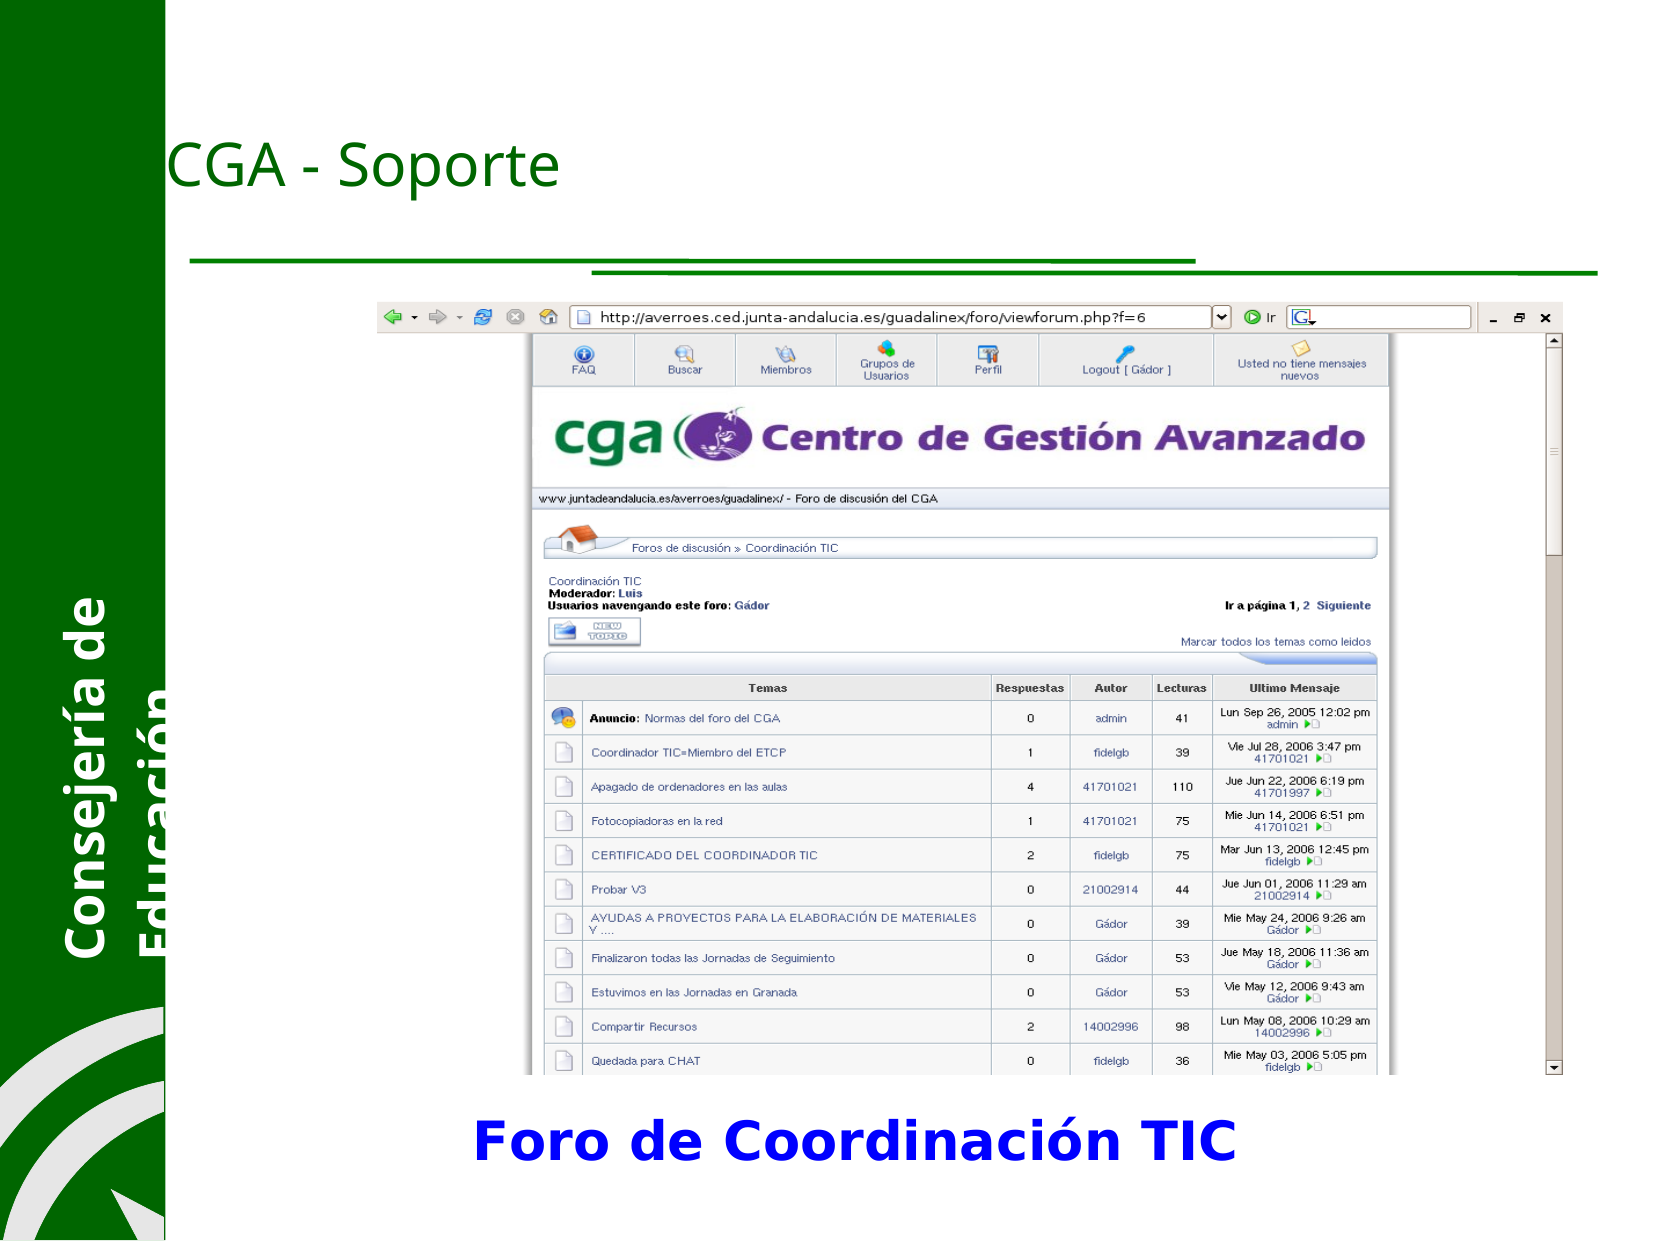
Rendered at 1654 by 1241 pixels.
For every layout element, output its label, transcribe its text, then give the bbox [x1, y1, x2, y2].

text_box CGA - Soporte [165, 53, 1654, 261]
text_box Foro de Coordinación TIC [455, 1106, 1256, 1181]
picture [377, 301, 1563, 1075]
